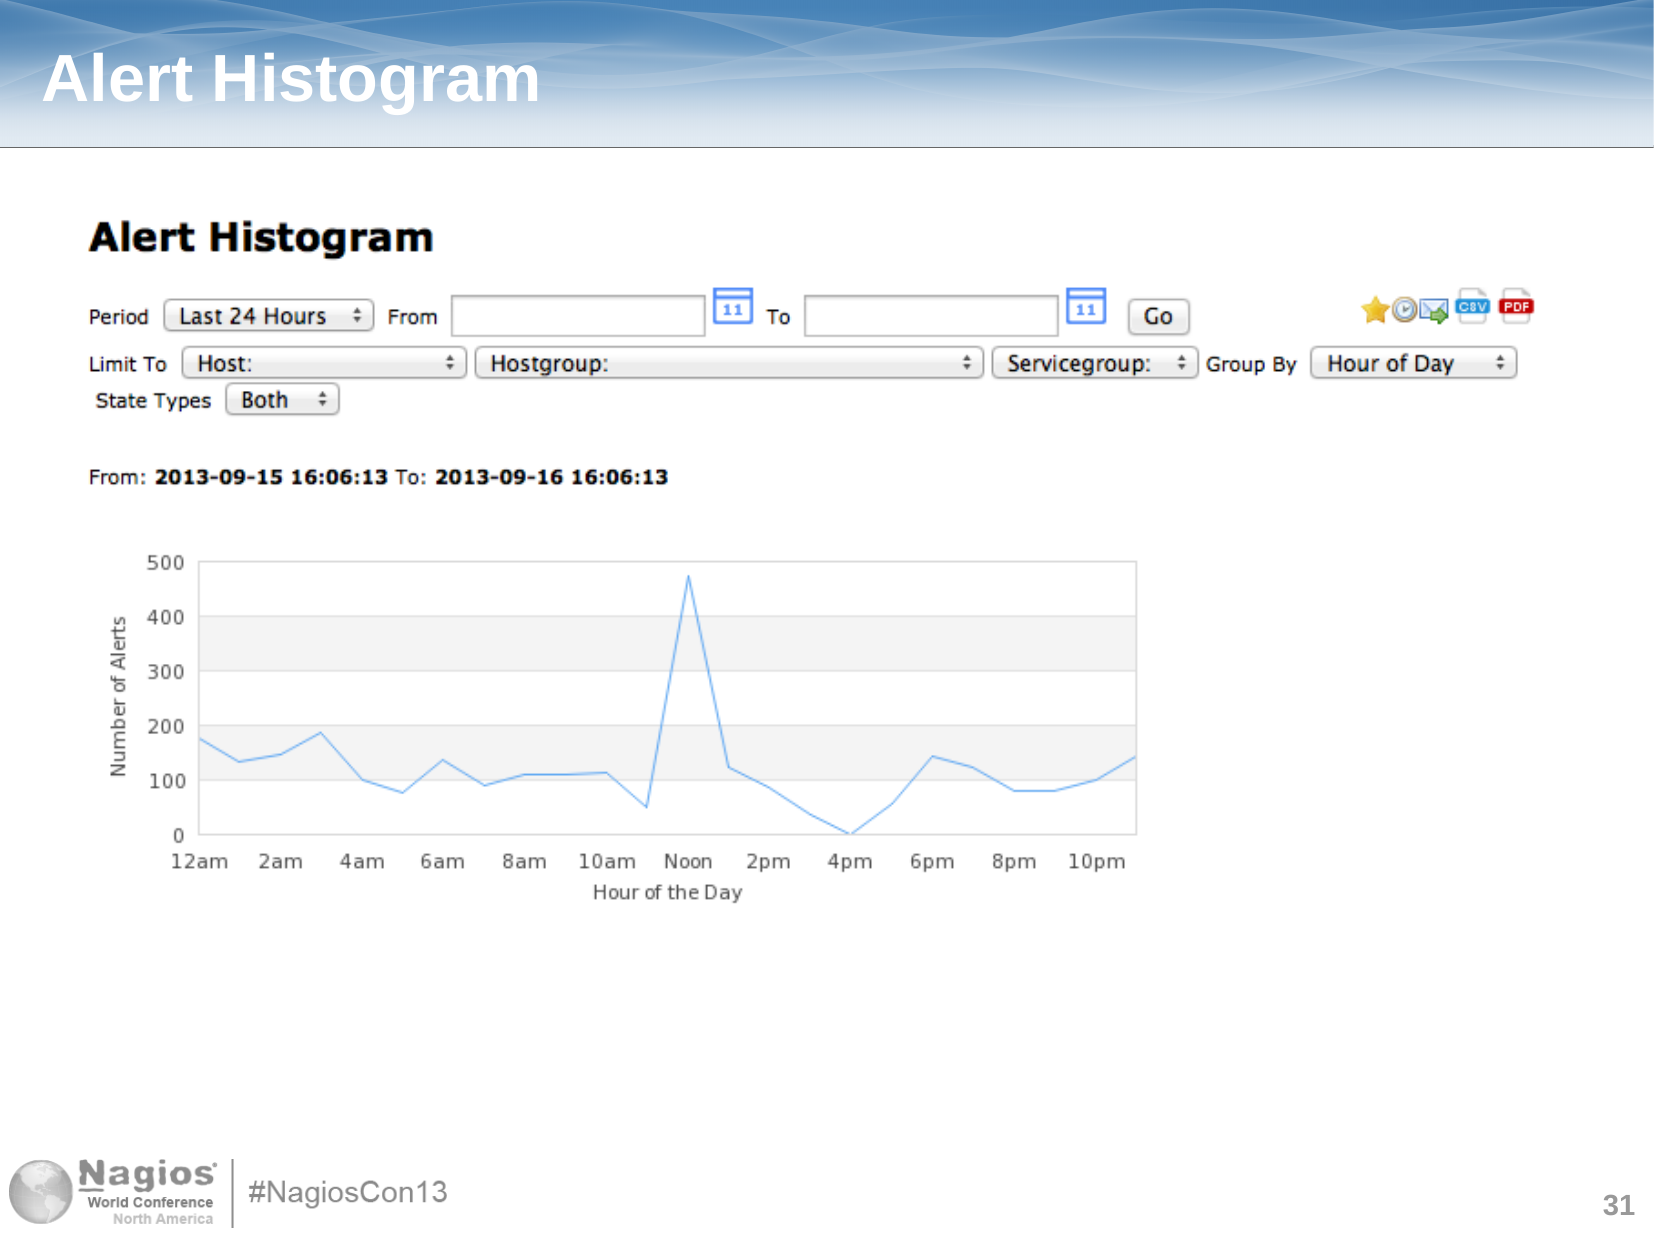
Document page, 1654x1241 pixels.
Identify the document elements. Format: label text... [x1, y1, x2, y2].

title Alert Histogram [41, 29, 1248, 127]
picture [0, 0, 1654, 147]
picture [9, 1159, 453, 1228]
picture [80, 188, 1569, 1007]
